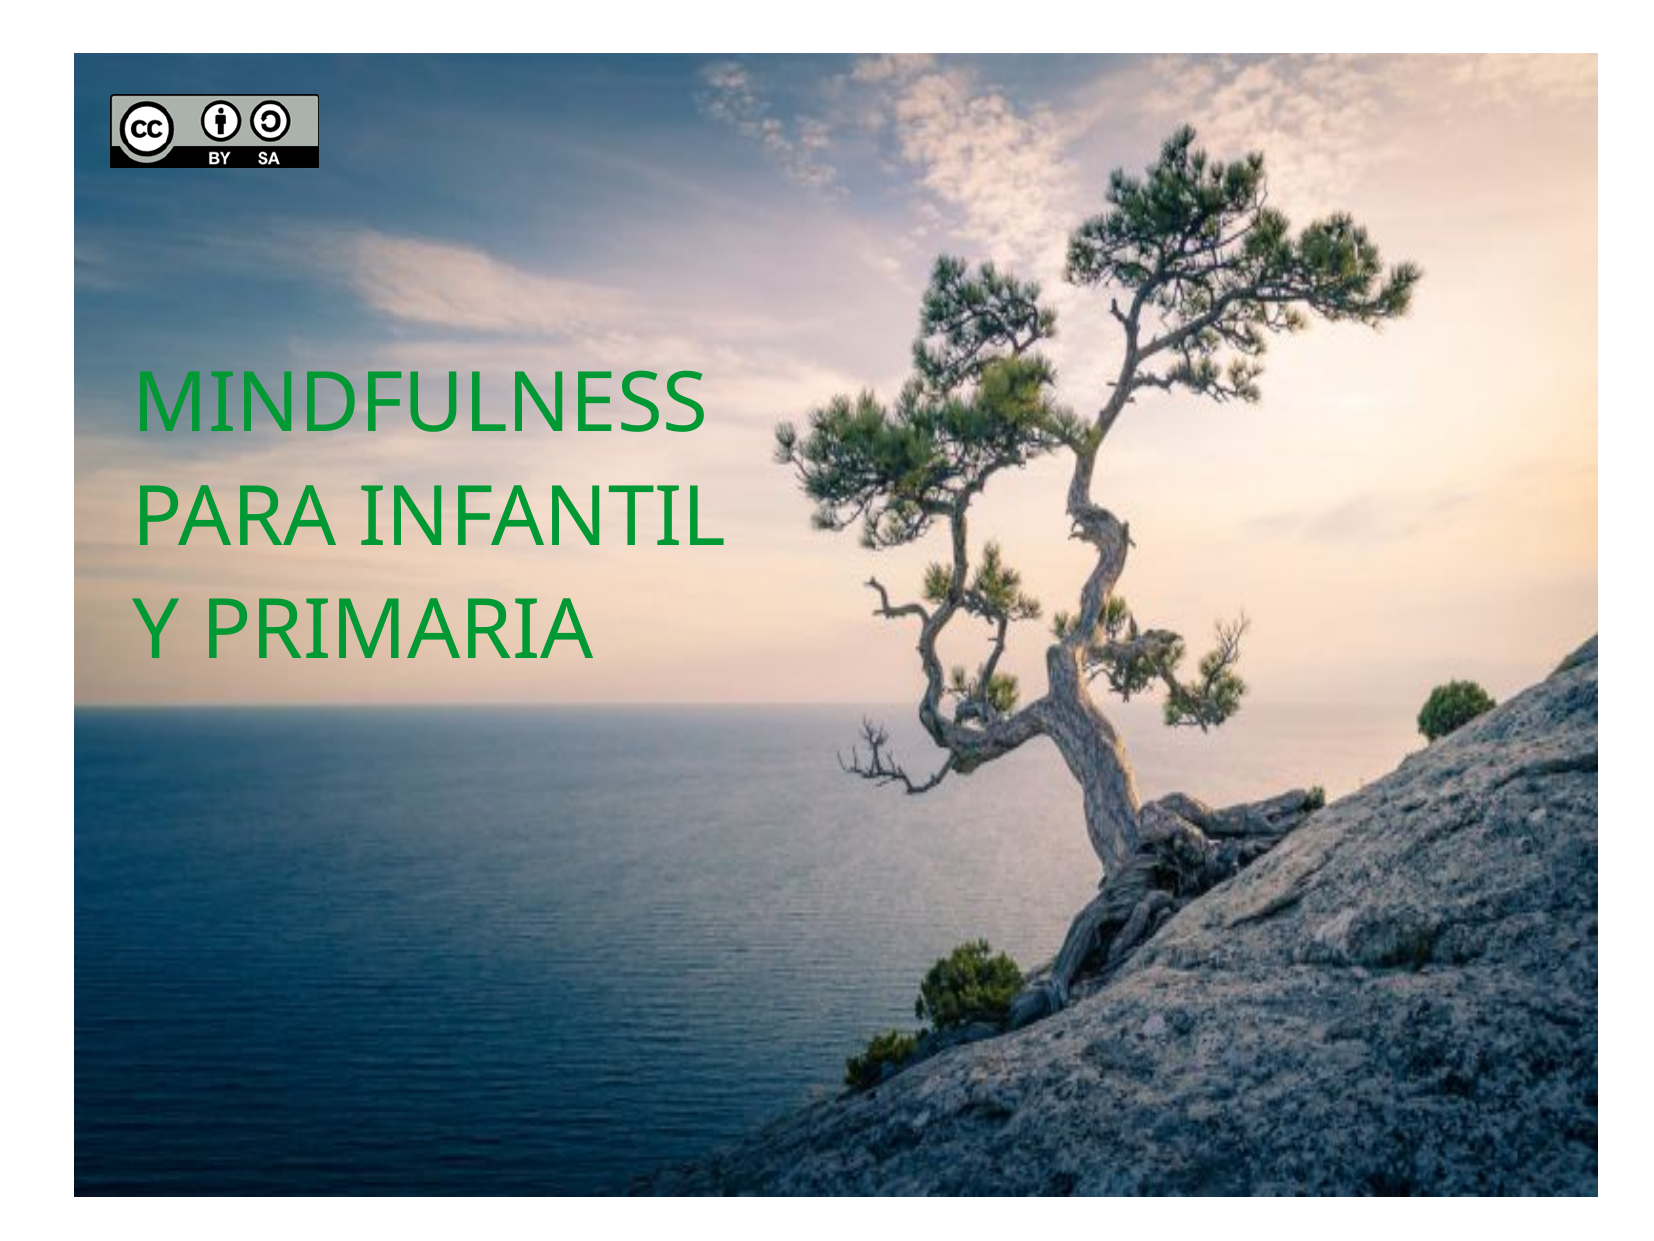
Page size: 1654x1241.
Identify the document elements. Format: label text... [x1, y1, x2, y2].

picture [74, 53, 1598, 1197]
text_box MINDFULNESS PARA INFANTIL Y PRIMARIA [118, 335, 804, 887]
